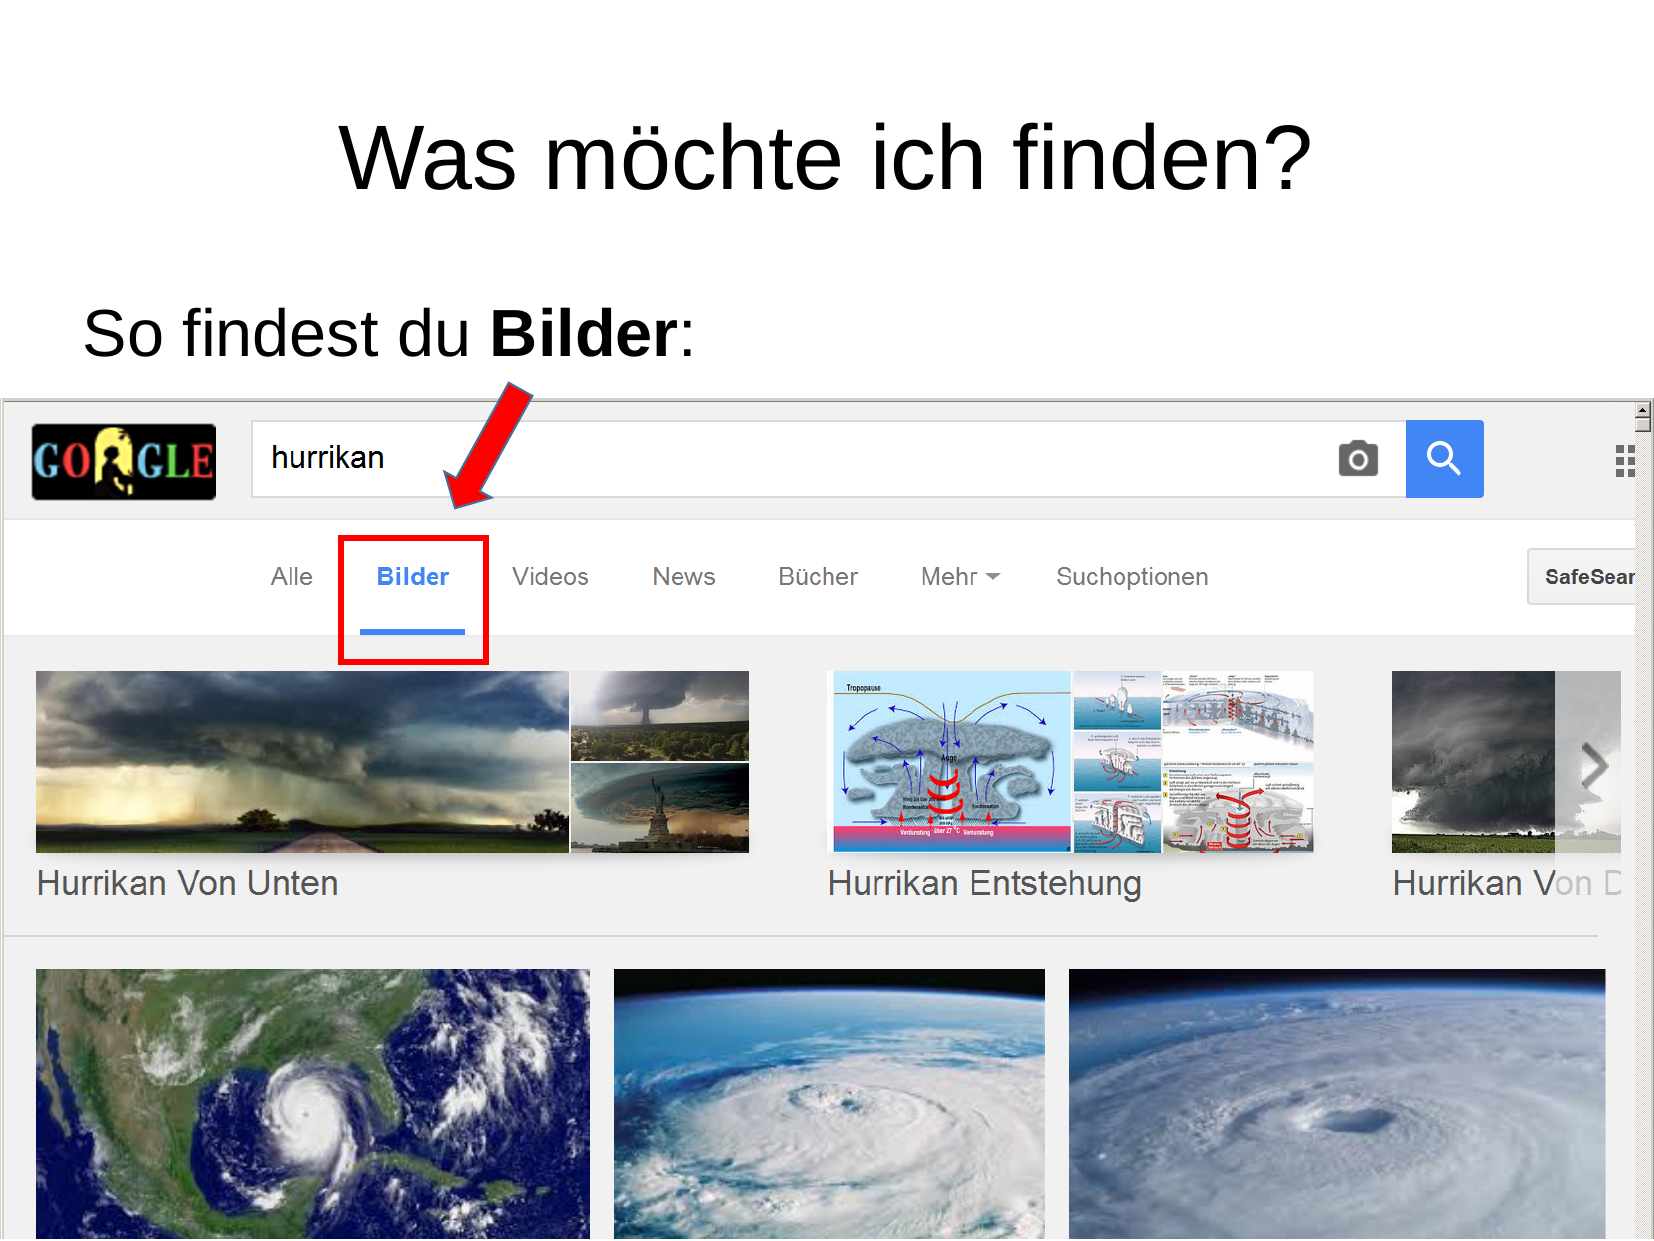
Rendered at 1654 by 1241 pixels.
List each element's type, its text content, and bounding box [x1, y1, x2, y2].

text_box So findest du Bilder: [82, 290, 1571, 398]
text_box Was möchte ich finden? [82, 49, 1571, 257]
picture [0, 398, 1654, 1239]
text_box [444, 382, 533, 509]
